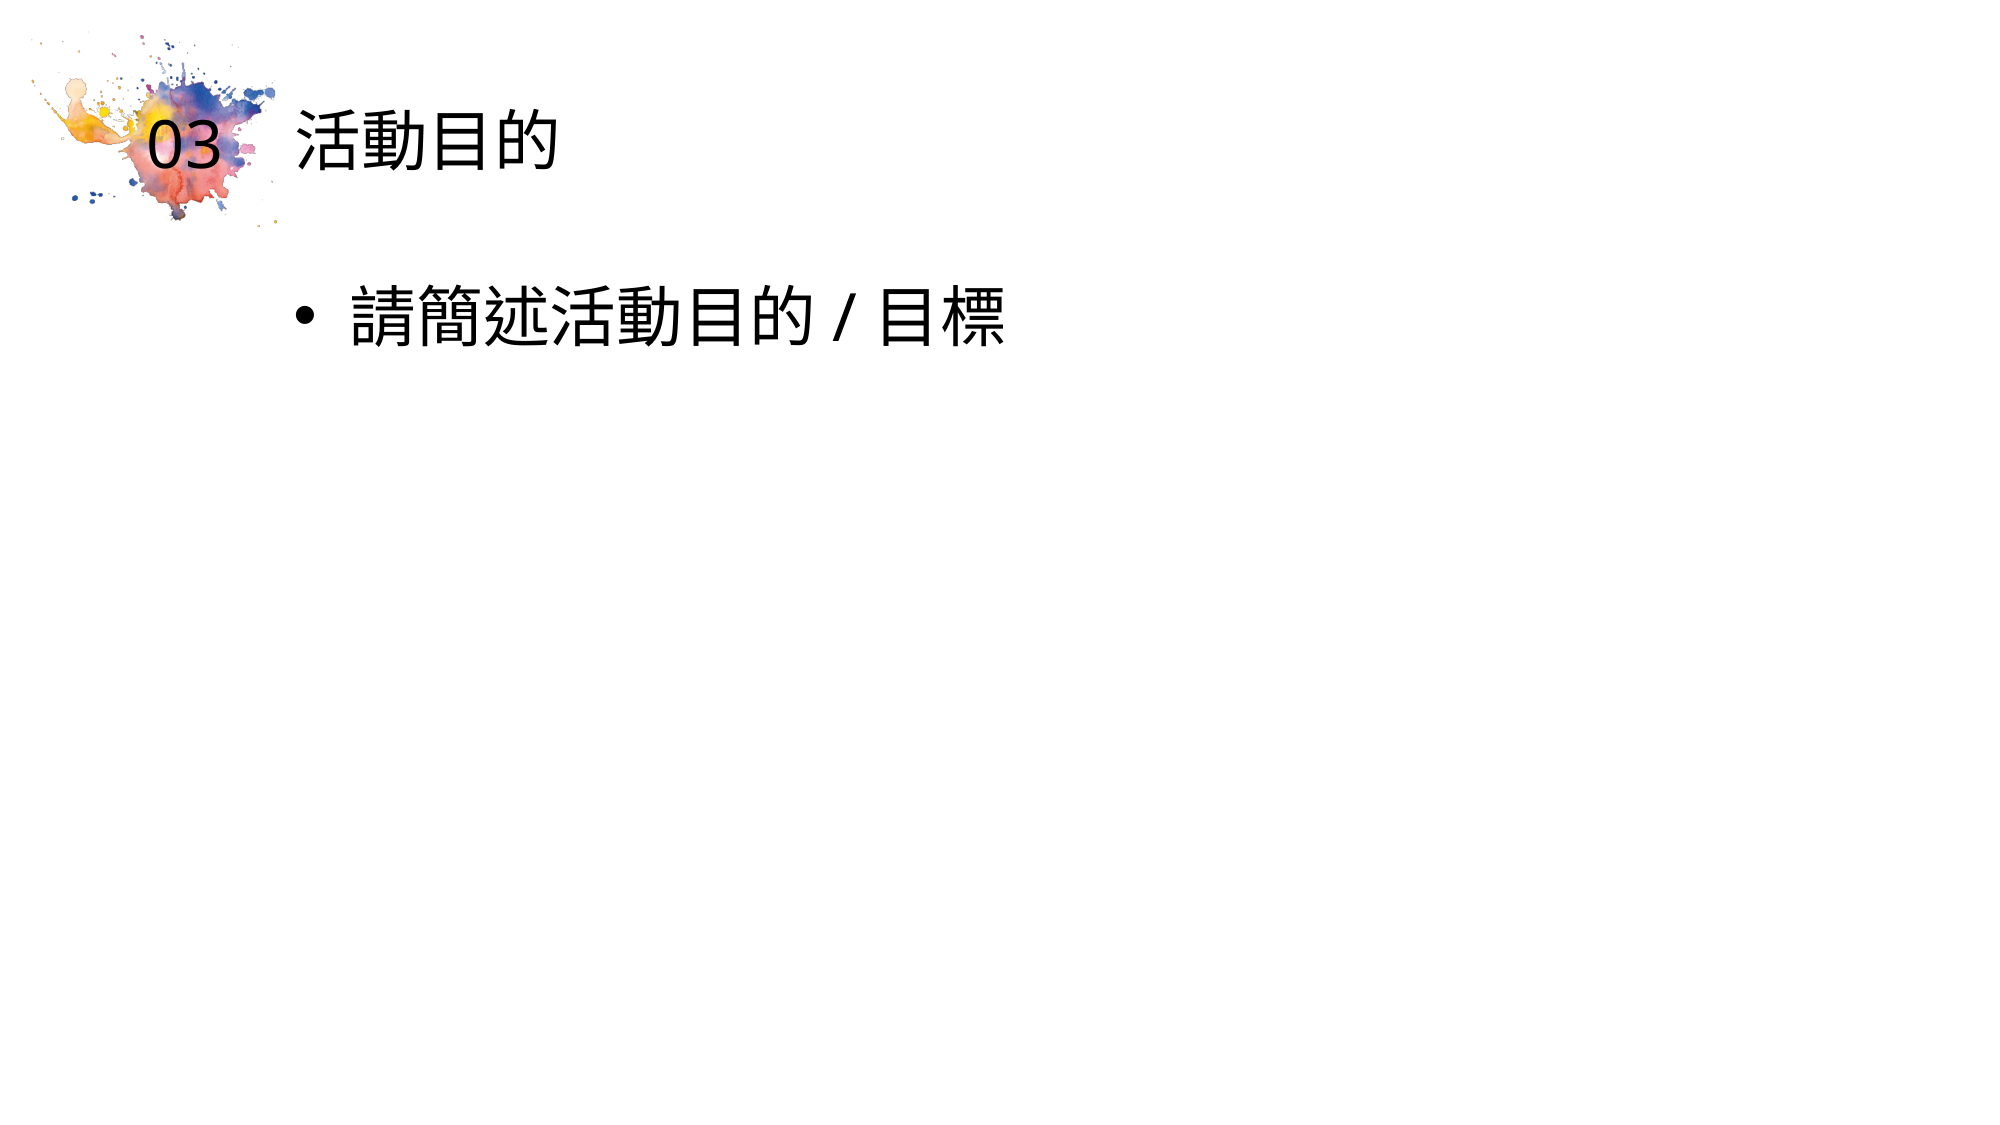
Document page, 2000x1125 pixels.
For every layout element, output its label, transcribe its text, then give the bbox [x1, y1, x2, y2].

list 請簡述活動目的/目標 [279, 262, 1872, 1005]
title 活動目的 [279, 45, 1872, 233]
